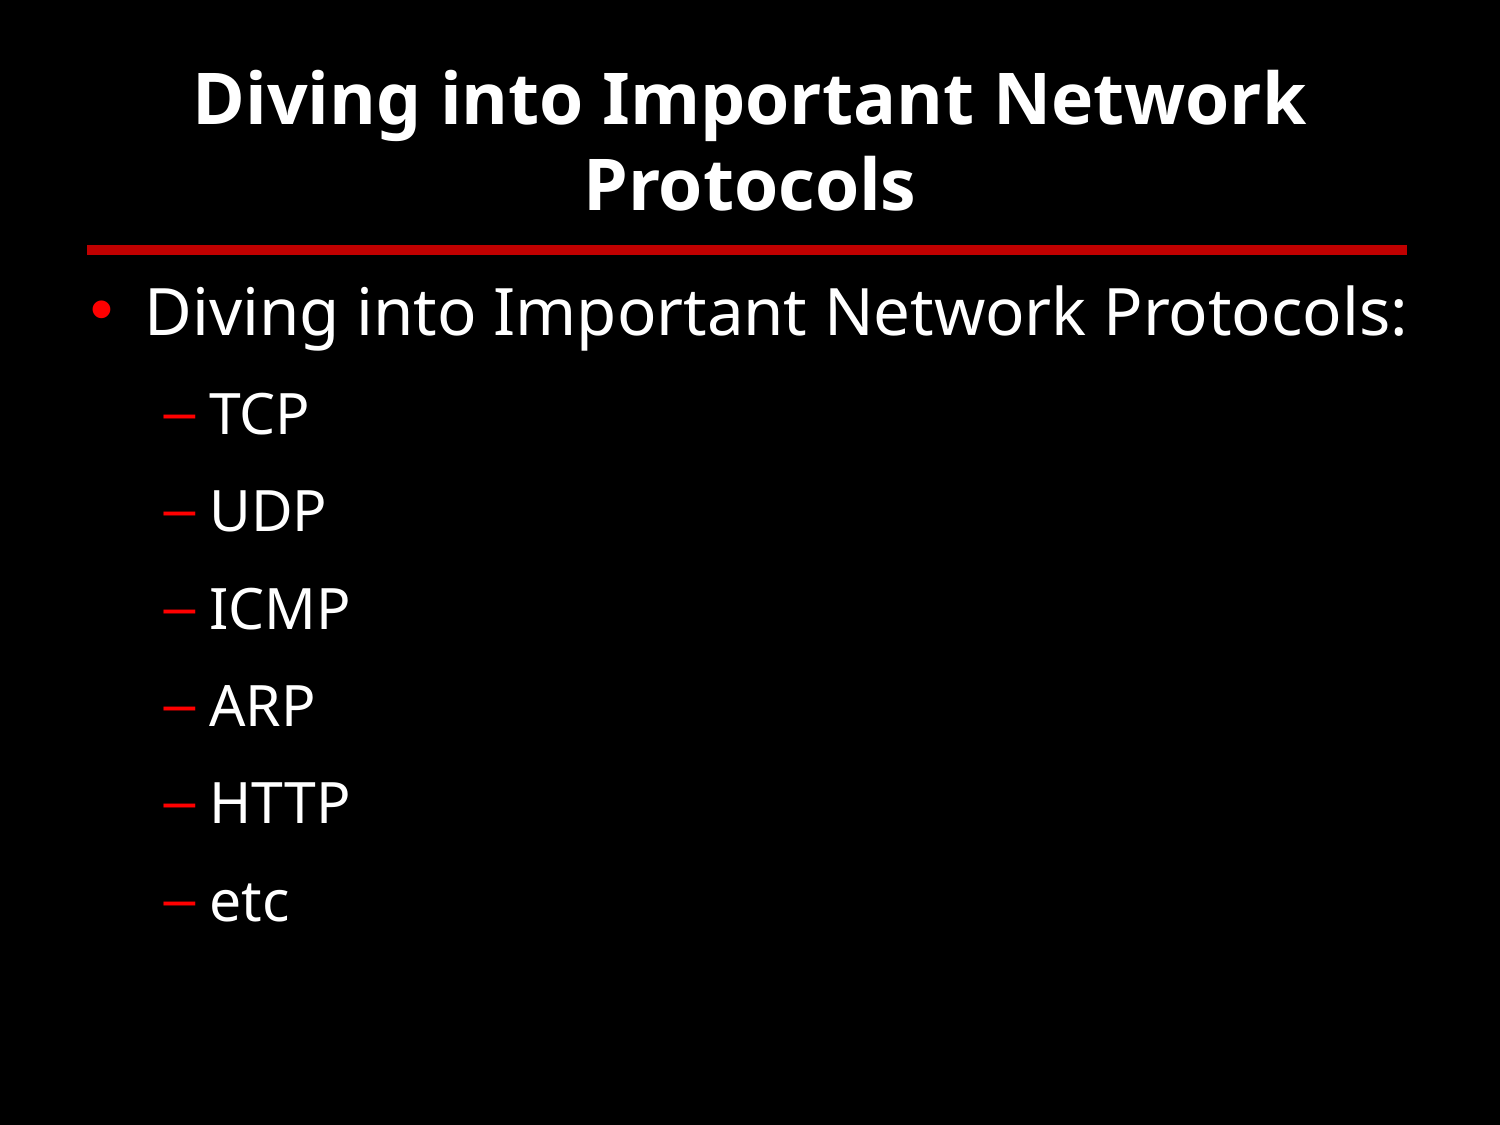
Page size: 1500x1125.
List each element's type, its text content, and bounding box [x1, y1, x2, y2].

title Diving into Important Network Protocols [75, 45, 1425, 233]
list Diving into Important Network Protocols: TCP UDP ICMP ARP HTTP etc [75, 262, 1425, 1005]
